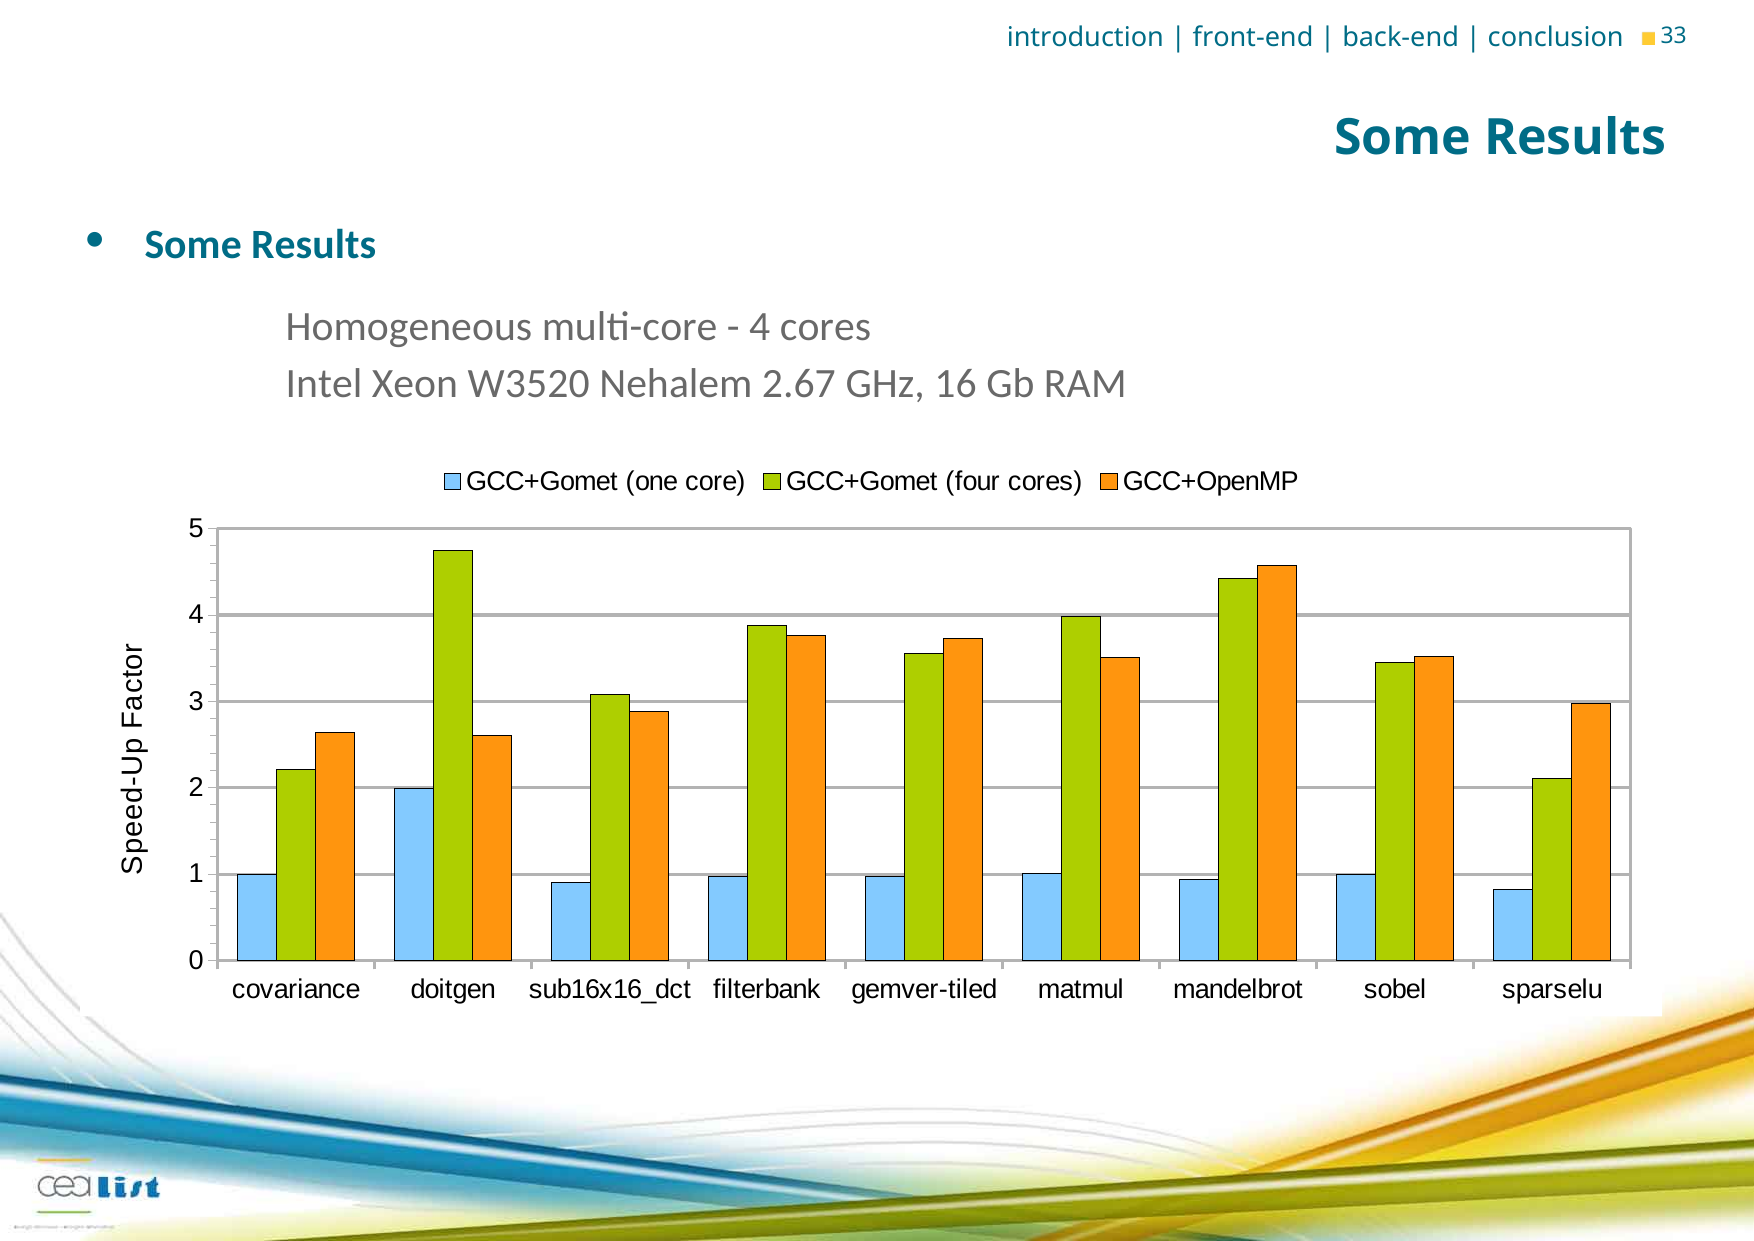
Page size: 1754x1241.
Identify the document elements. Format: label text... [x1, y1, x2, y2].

text_box <number> [1640, 12, 1704, 60]
picture [0, 0, 1754, 1241]
title Some Results [72, 86, 1682, 183]
list Some Results Homogeneous multi-core - 4 cores Intel Xeon W3520 Nehalem 2.67 GHz, 16 Gb RAM [68, 208, 1679, 1021]
title introduction | front-end | back-end | conclusion [404, 11, 1640, 61]
chart [80, 450, 1663, 1017]
